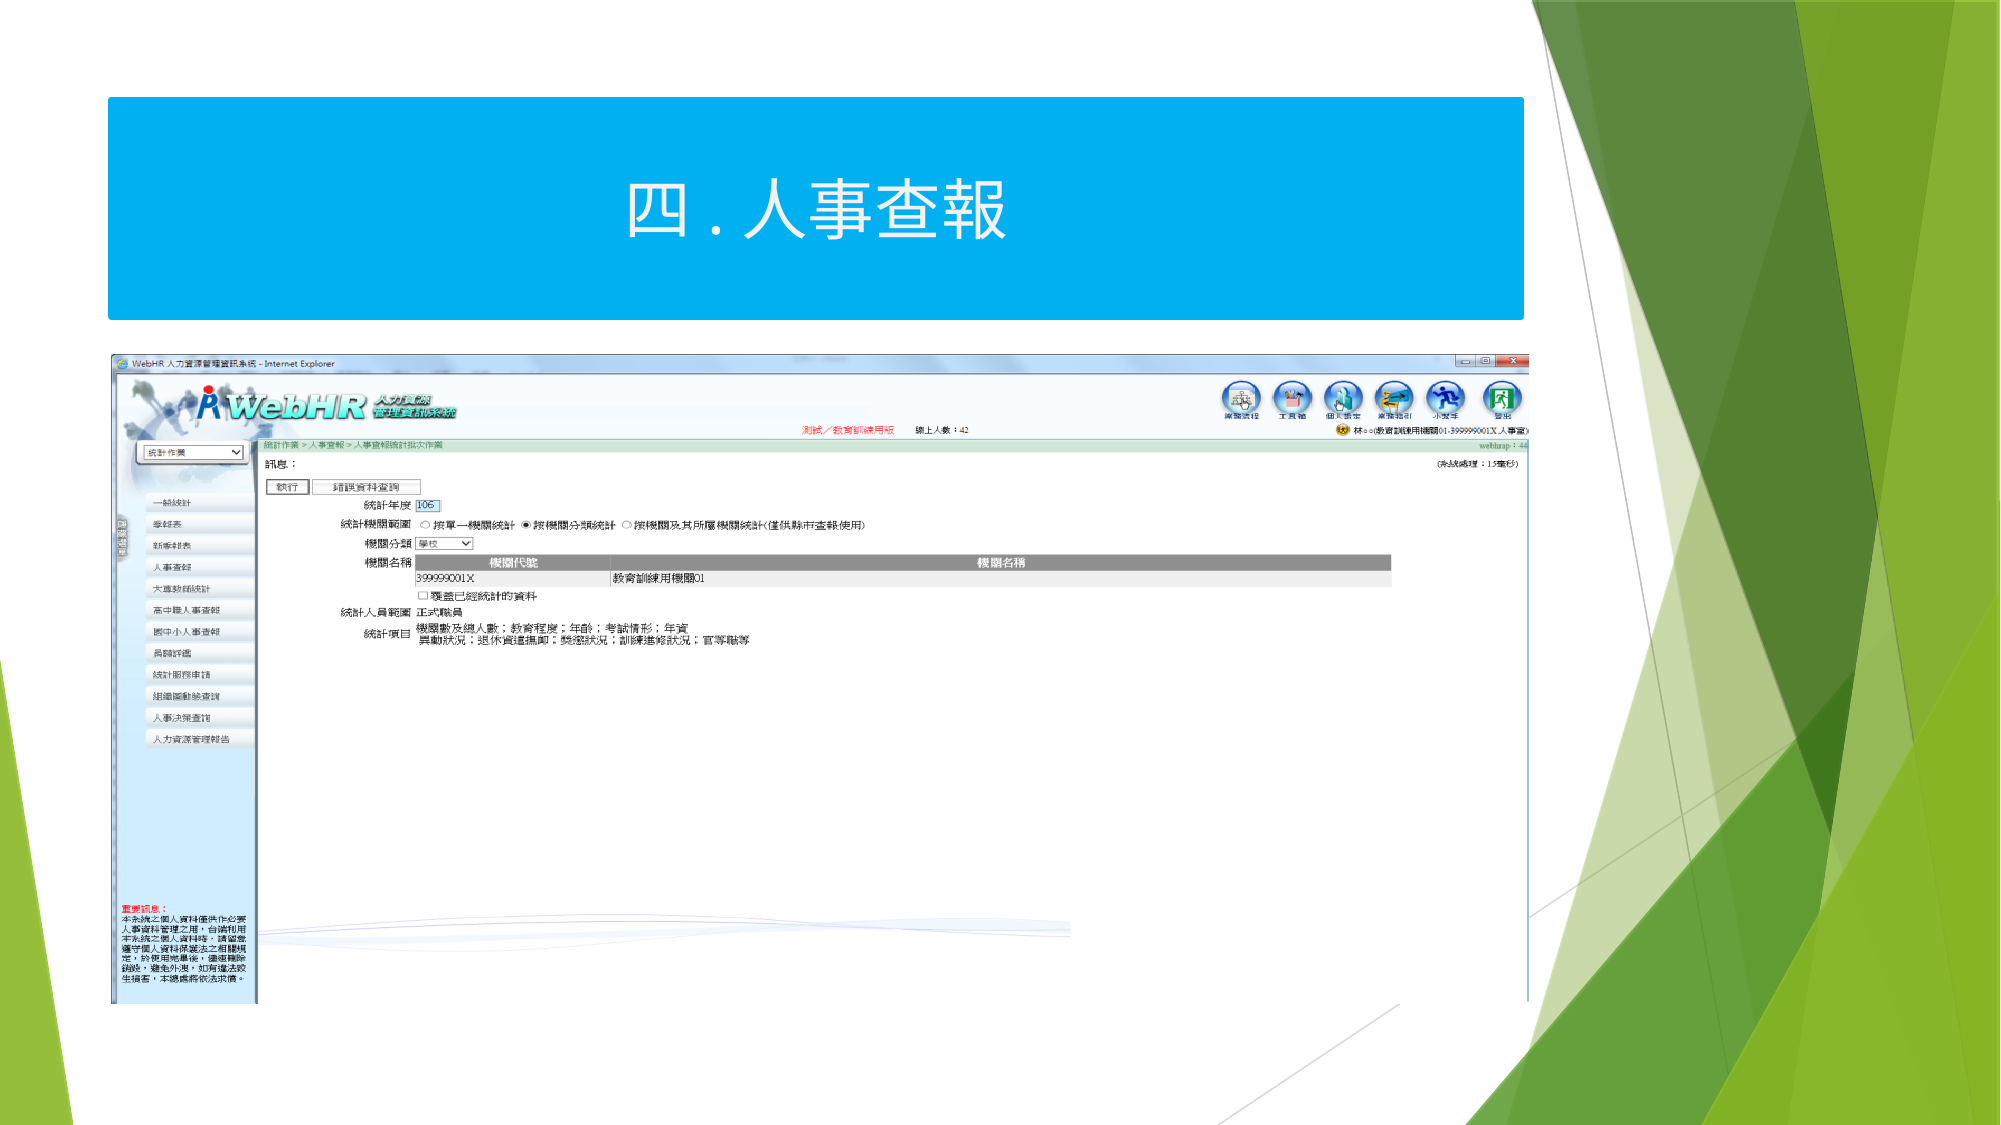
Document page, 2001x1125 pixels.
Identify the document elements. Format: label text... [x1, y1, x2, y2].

title 四.人事查報 [111, 99, 1522, 317]
picture [111, 354, 1529, 1004]
